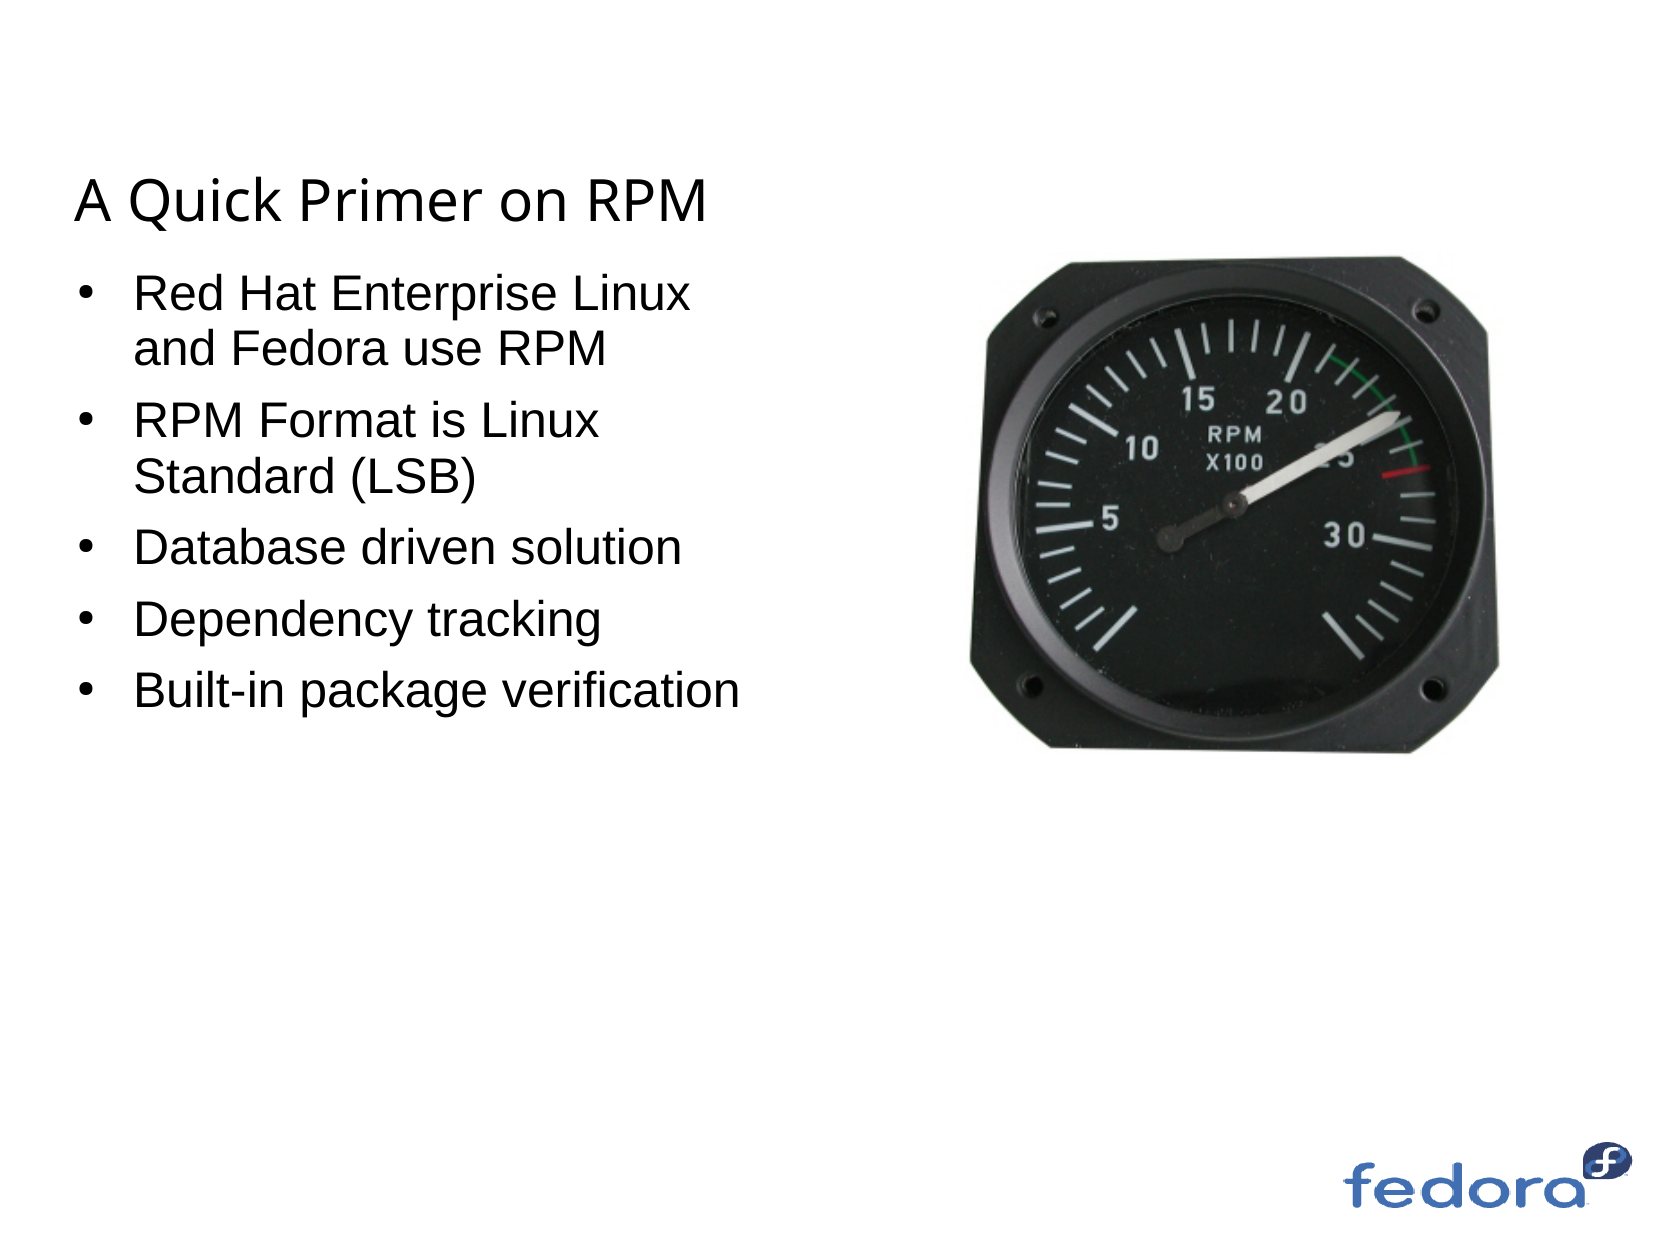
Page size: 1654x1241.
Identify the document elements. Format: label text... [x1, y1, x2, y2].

list Red Hat Enterprise Linux and Fedora use RPM RPM Format is Linux Standard (LSB) Database driven solution Dependency tracking Built-in package verification [77, 264, 772, 1174]
picture [965, 252, 1503, 759]
title A Quick Primer on RPM [74, 140, 1506, 259]
picture [1332, 1124, 1651, 1227]
